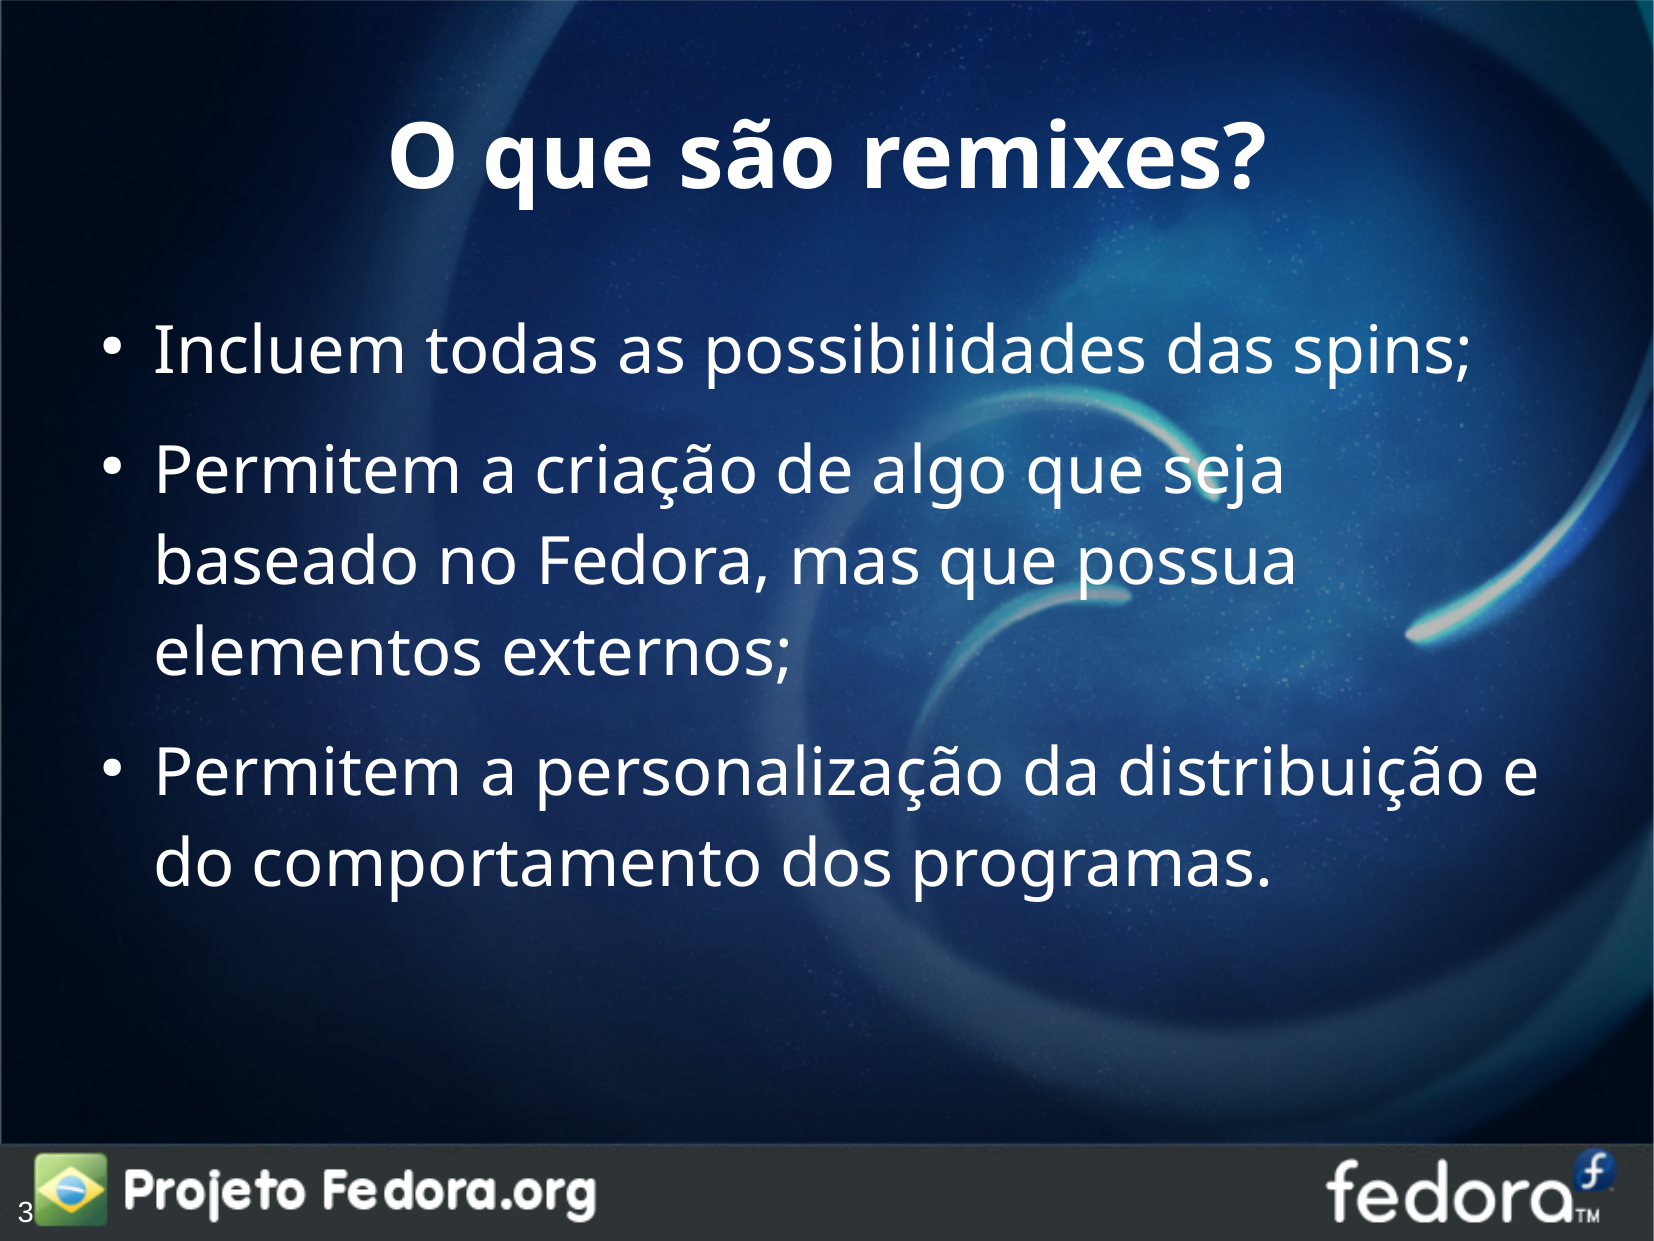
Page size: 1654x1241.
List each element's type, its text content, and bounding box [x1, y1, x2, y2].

picture [0, 0, 1654, 1241]
title O que são remixes? [82, 49, 1571, 257]
list Incluem todas as possibilidades das spins; Permitem a criação de algo que seja baseado no Fedora, mas que possua elementos externos; Permitem a personalização da distribuição e do comportamento dos programas. [82, 302, 1571, 1134]
